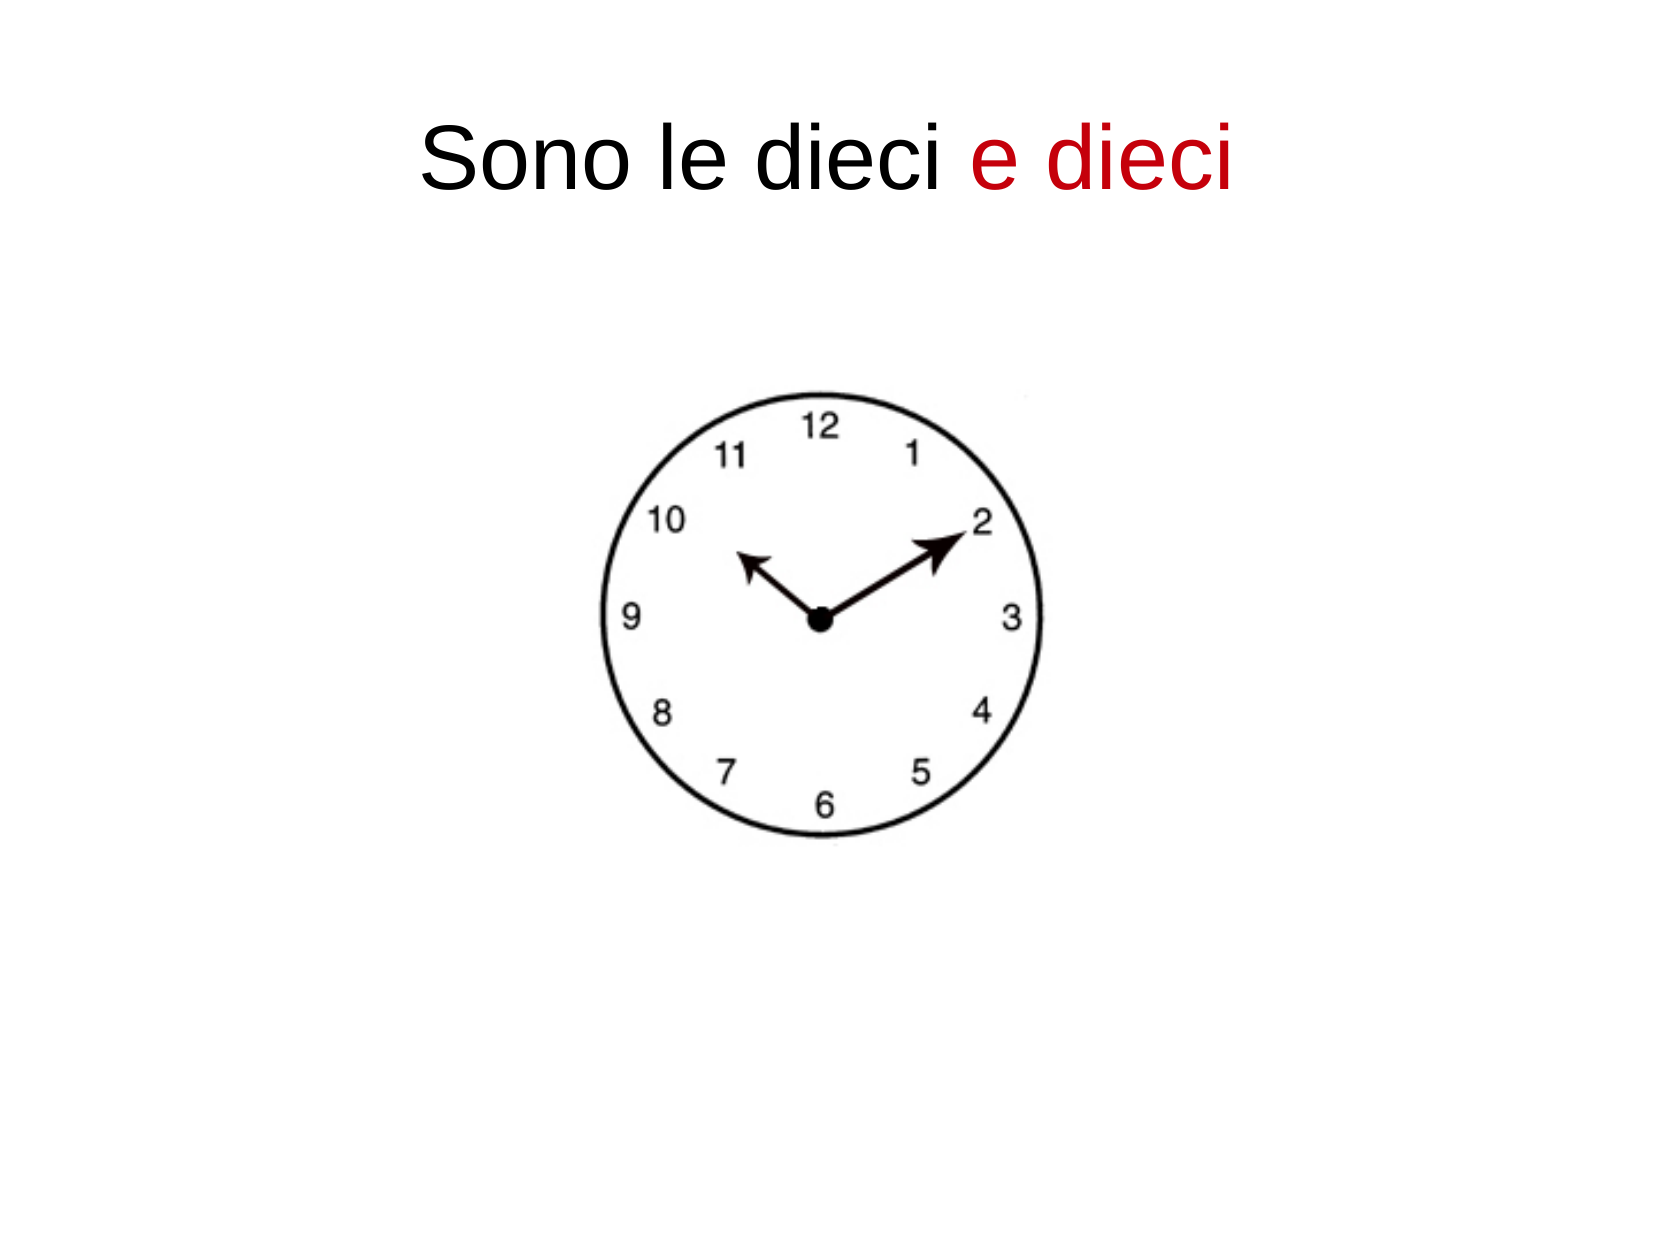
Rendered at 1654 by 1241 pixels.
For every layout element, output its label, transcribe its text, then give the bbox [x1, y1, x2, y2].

title Sono le dieci e dieci [82, 49, 1571, 257]
picture [574, 368, 1080, 872]
